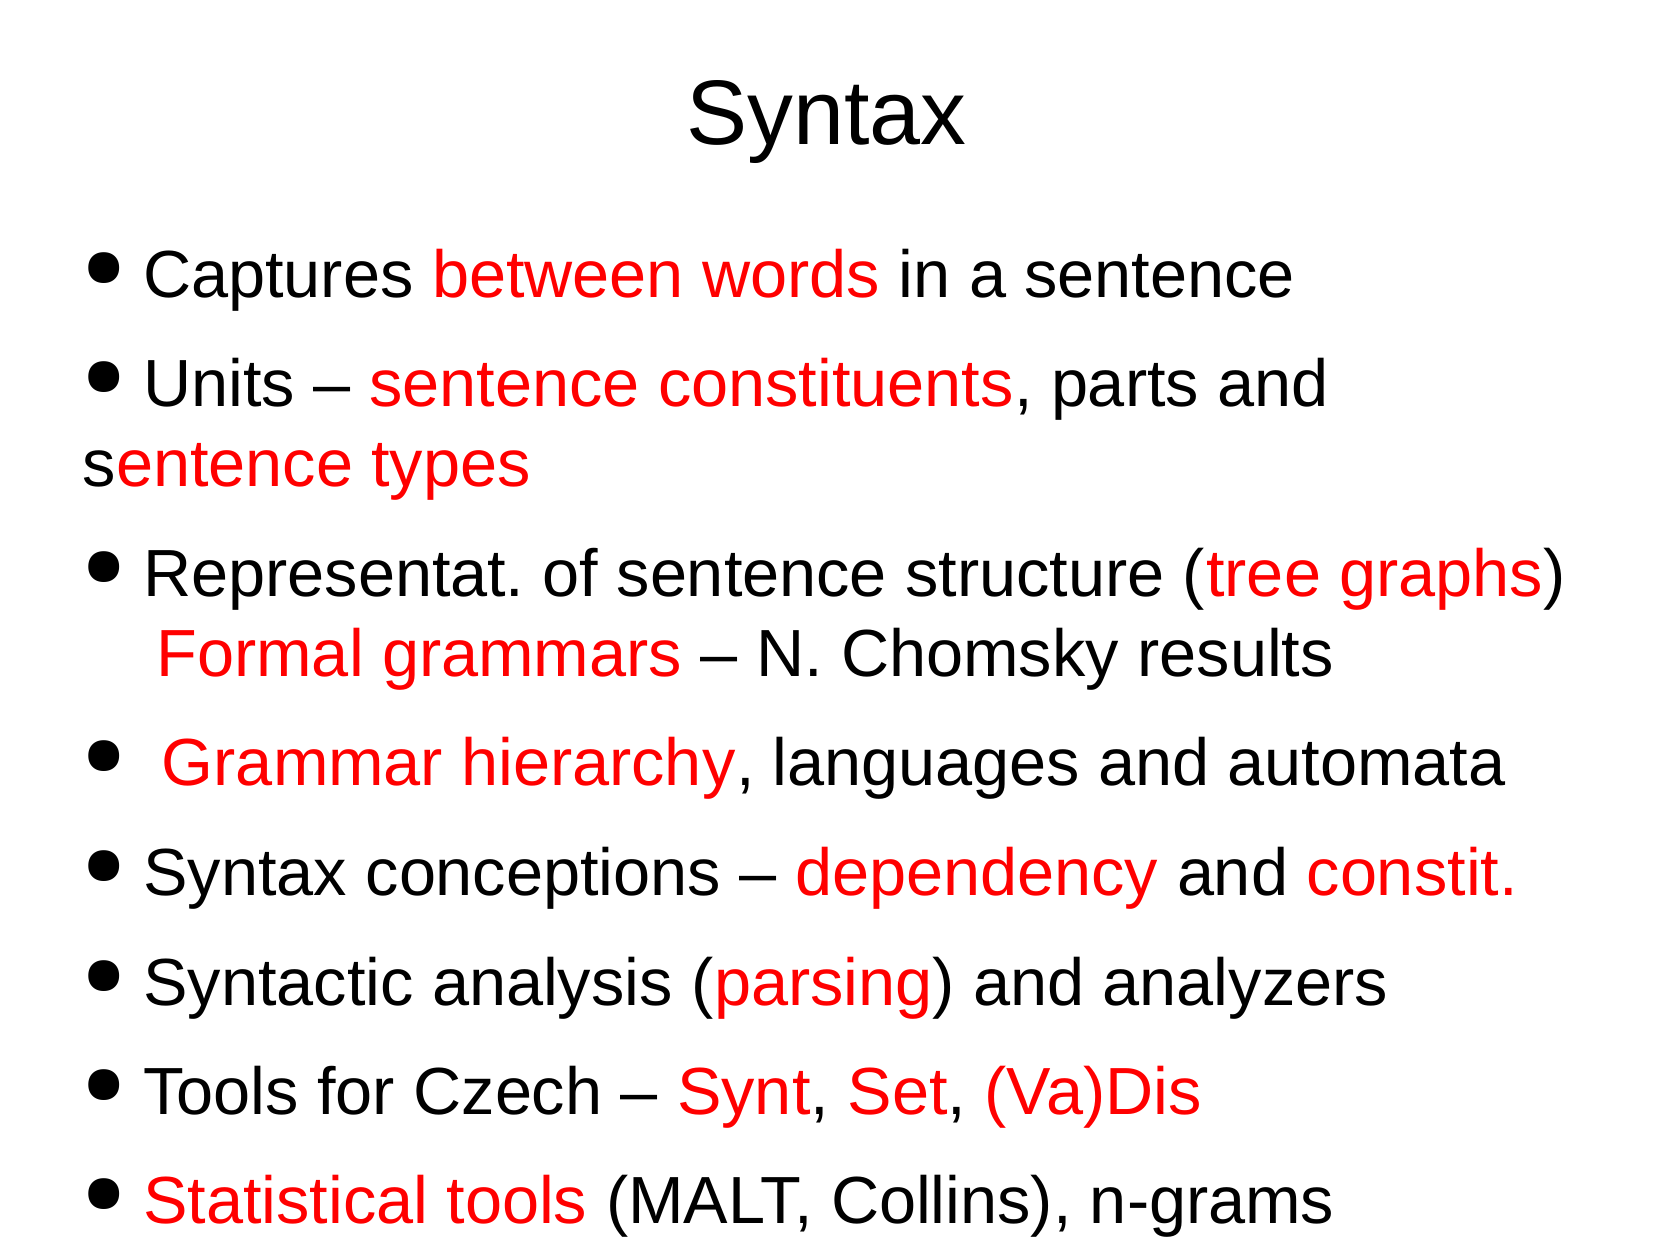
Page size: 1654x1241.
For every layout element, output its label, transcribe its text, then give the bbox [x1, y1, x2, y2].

title Syntax [82, 49, 1571, 166]
list Captures between words in a sentence Units – sentence constituents, parts and sentence types Representat. of sentence structure (tree graphs) Formal grammars – N. Chomsky results Grammar hierarchy, languages and automata Syntax conceptions – dependency and constit. Syntactic analysis (parsing) and analyzers Tools for Czech – Synt, Set, (Va)Dis Statistical tools (MALT, Collins), n-grams [82, 230, 1571, 1241]
